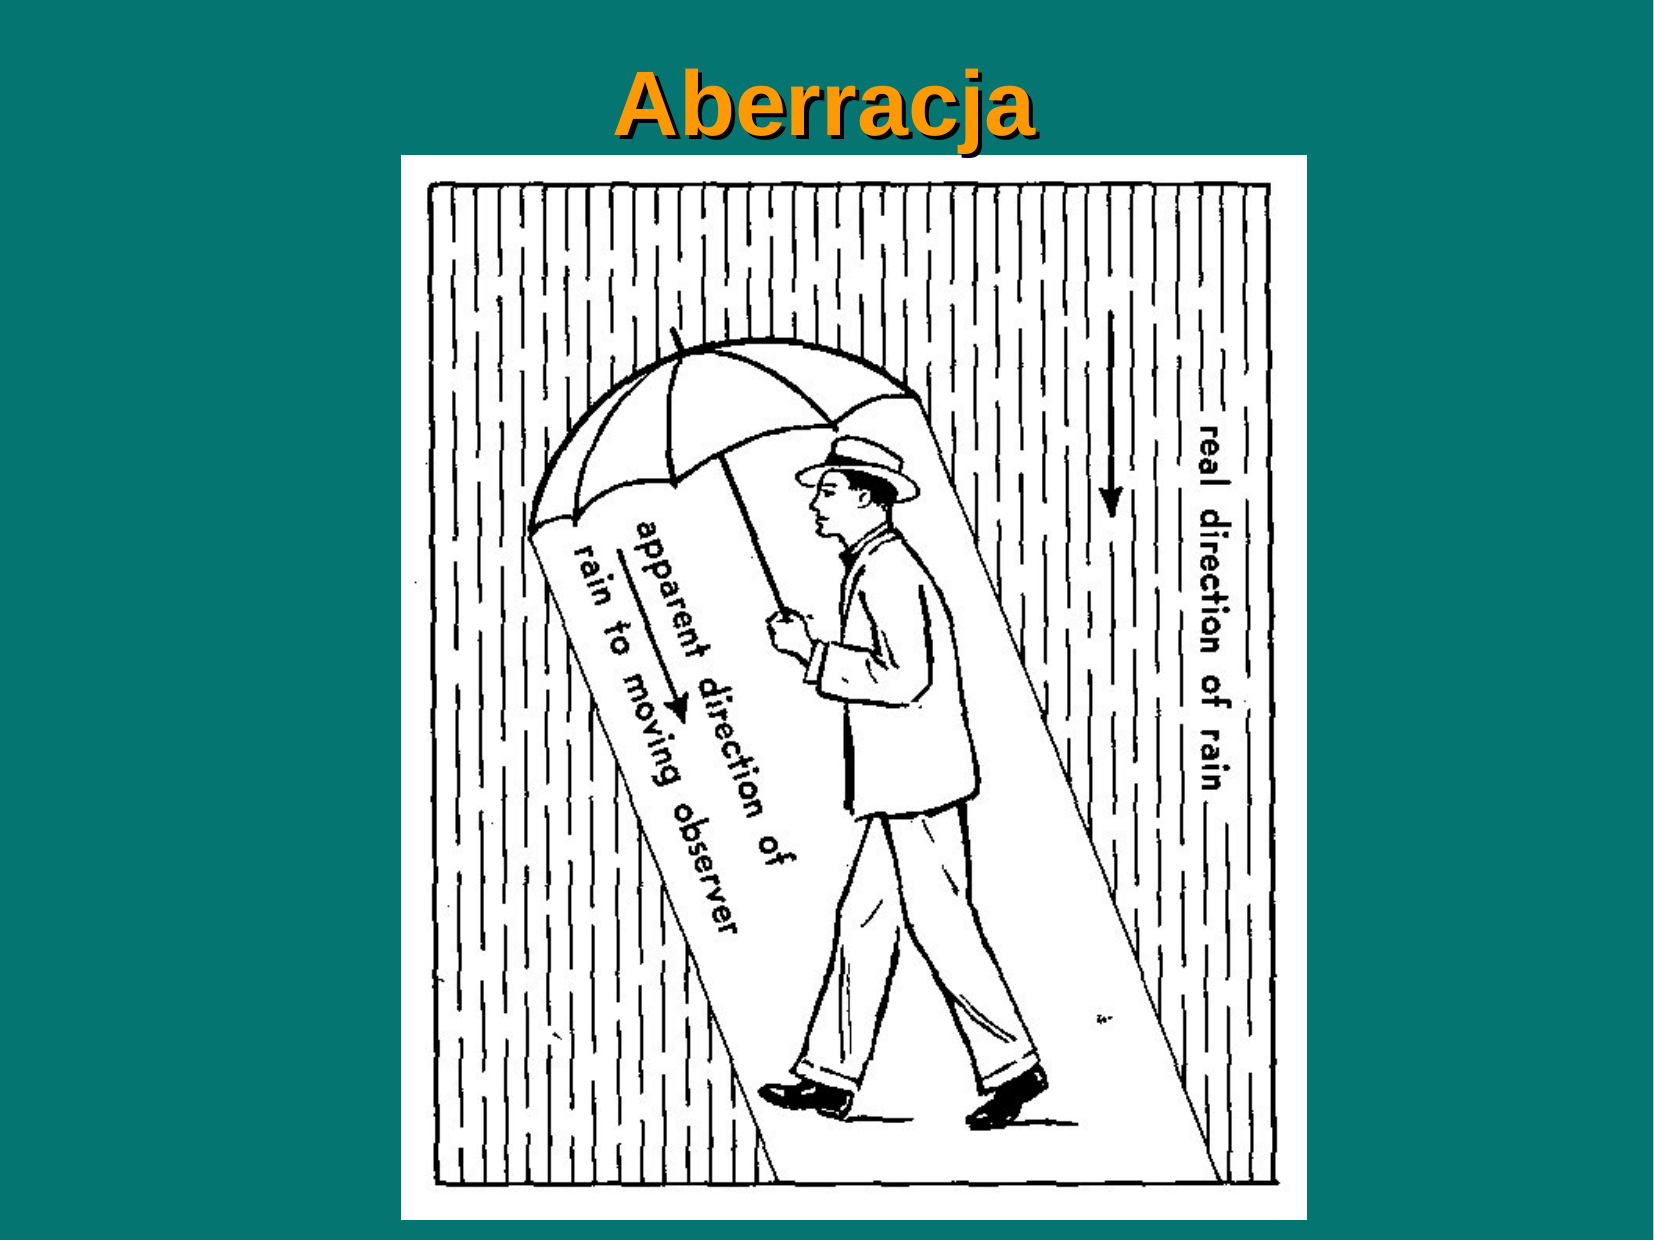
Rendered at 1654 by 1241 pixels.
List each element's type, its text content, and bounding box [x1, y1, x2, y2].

title Aberracja [80, 0, 1569, 208]
picture [401, 208, 1307, 1220]
